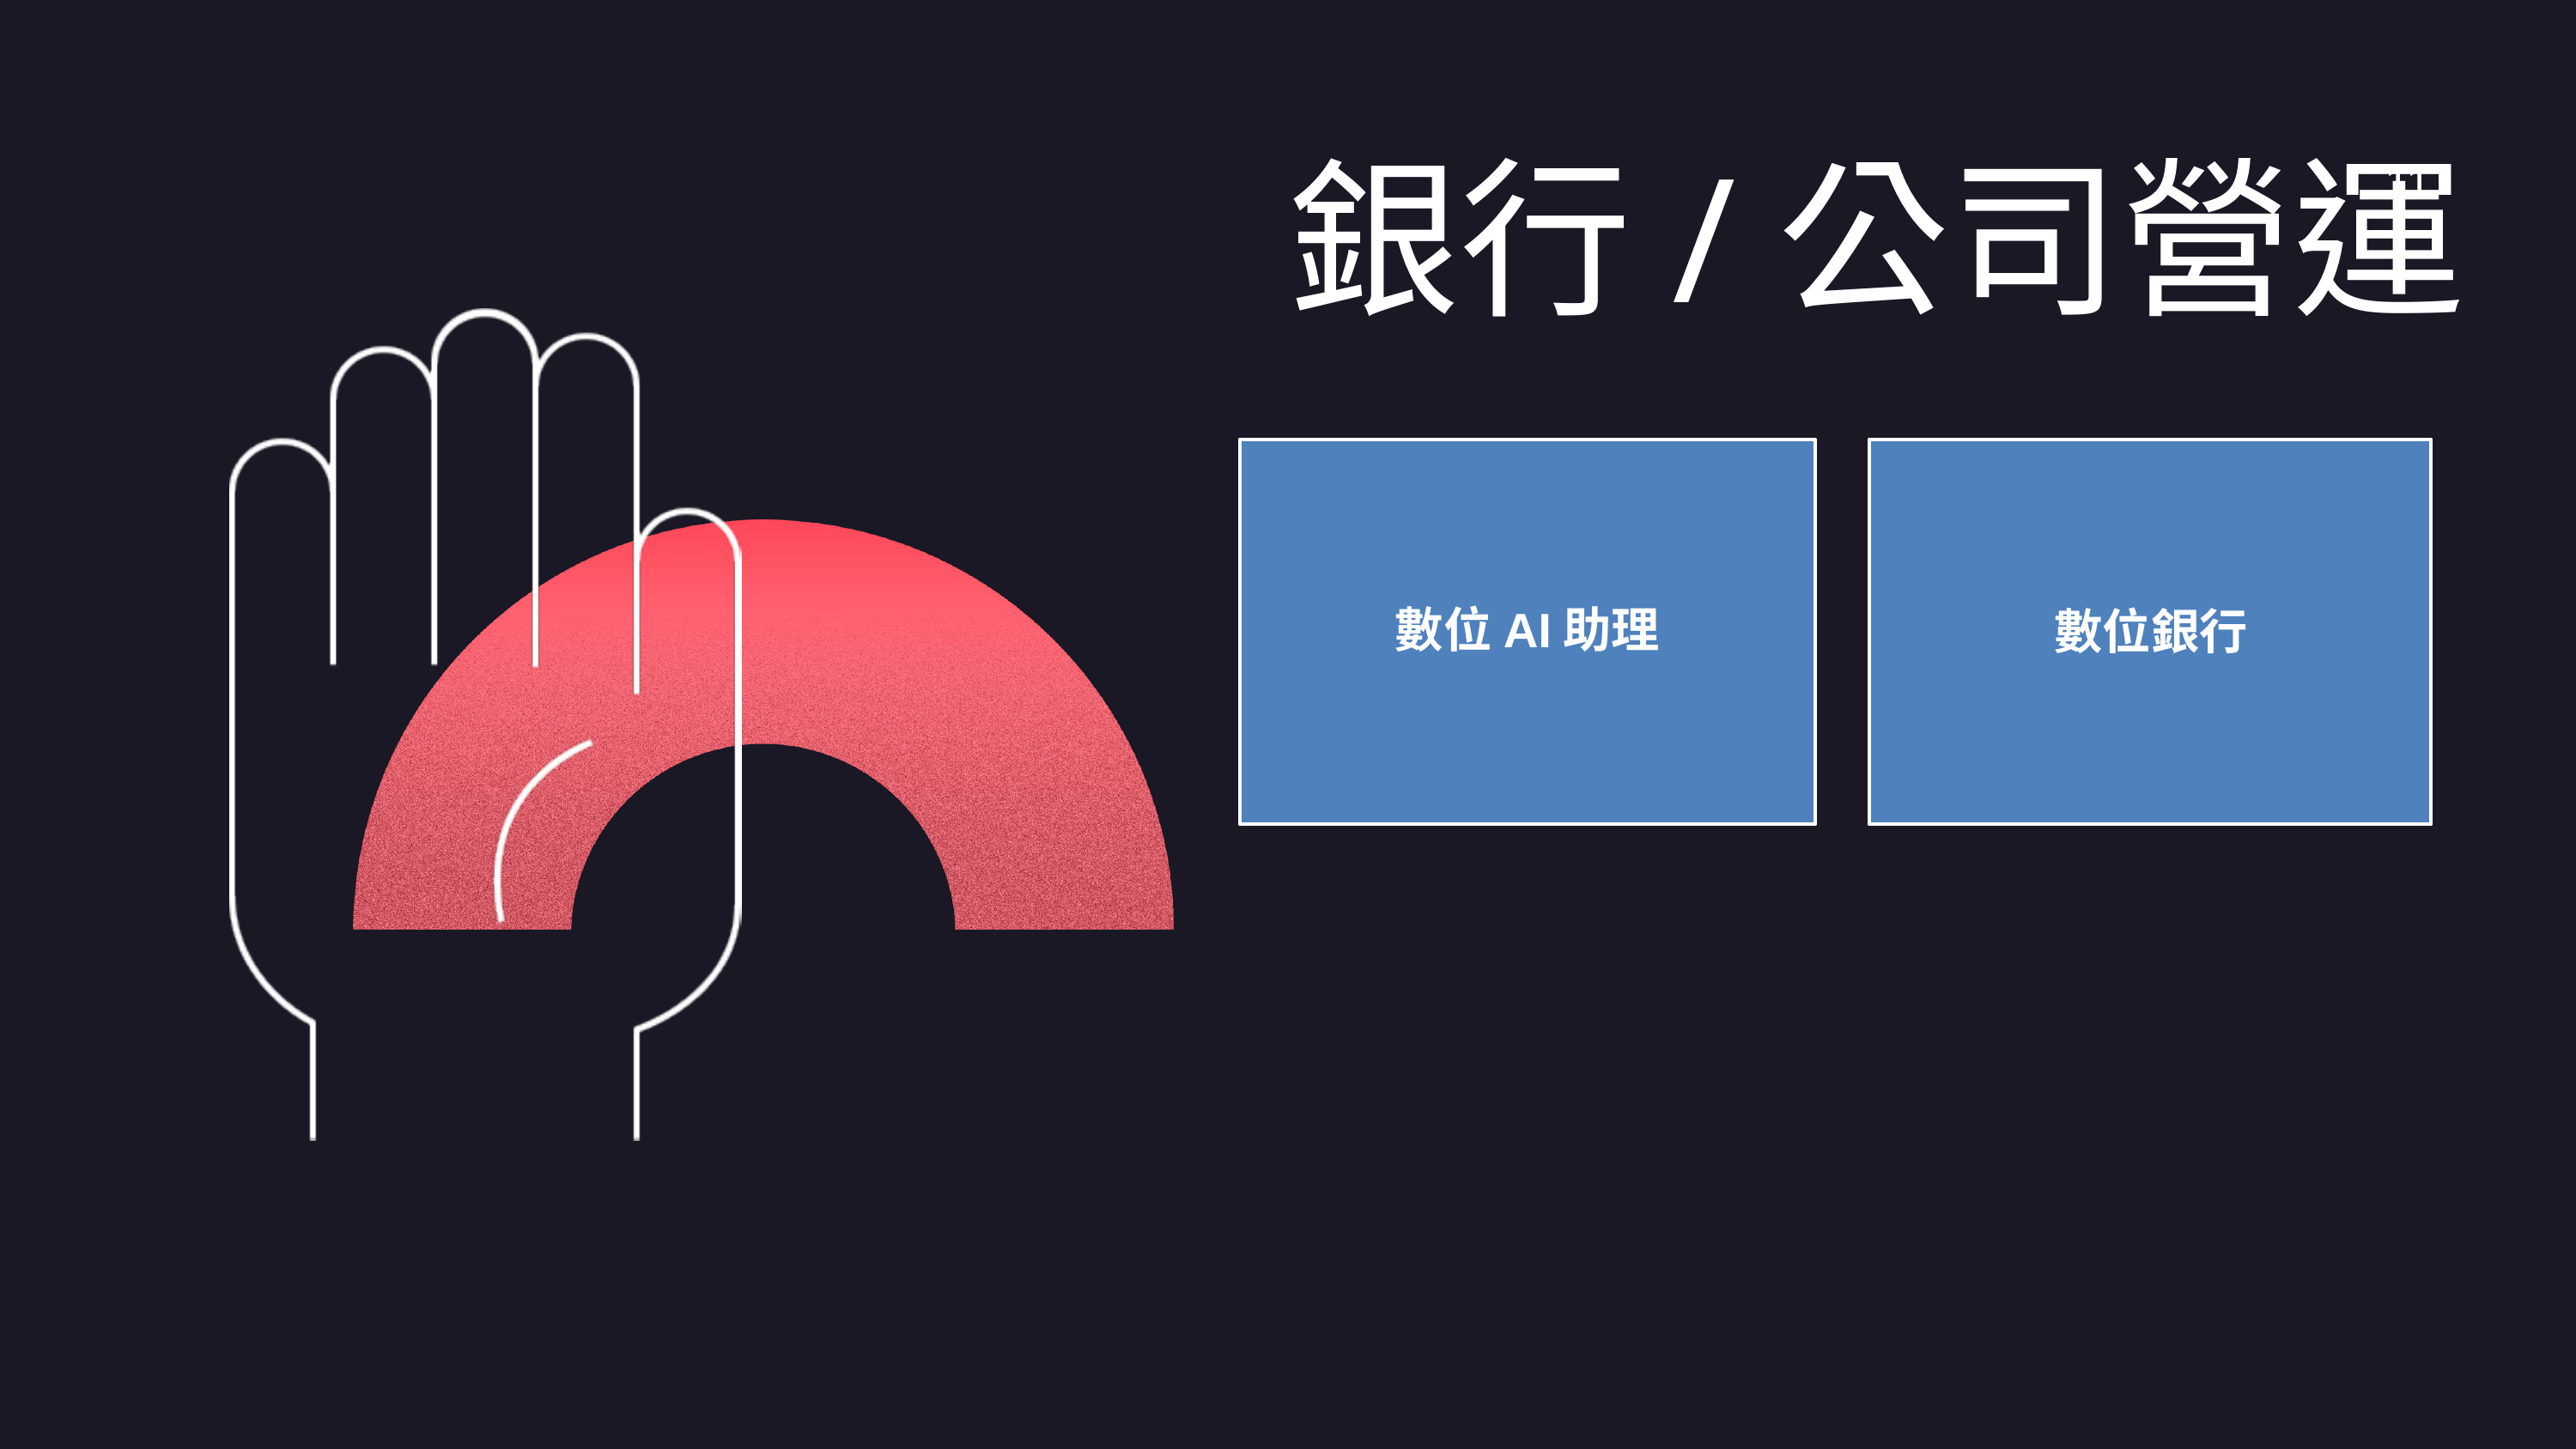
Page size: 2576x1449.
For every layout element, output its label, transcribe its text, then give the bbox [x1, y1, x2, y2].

text_box 銀行/公司營運 [2432, 174, 2439, 190]
text_box 數位AI助理 [1239, 439, 1816, 825]
text_box 11 [2251, 143, 2432, 209]
text_box 銀行/公司營運 [2245, 171, 2251, 188]
picture [229, 308, 1174, 1141]
text_box 銀行/公司營運 [2405, 219, 2432, 230]
text_box 銀行/公司營運 [1383, 209, 1432, 230]
text_box 銀行/公司營運 [1288, 171, 2480, 336]
text_box 銀行/公司營運 [2367, 239, 2393, 250]
text_box 銀行/公司營運 [2367, 219, 2393, 230]
text_box 銀行/公司營運 [2405, 239, 2432, 250]
text_box 銀行/公司營運 [1383, 177, 1432, 197]
text_box 數位銀行 [1828, 426, 2473, 843]
